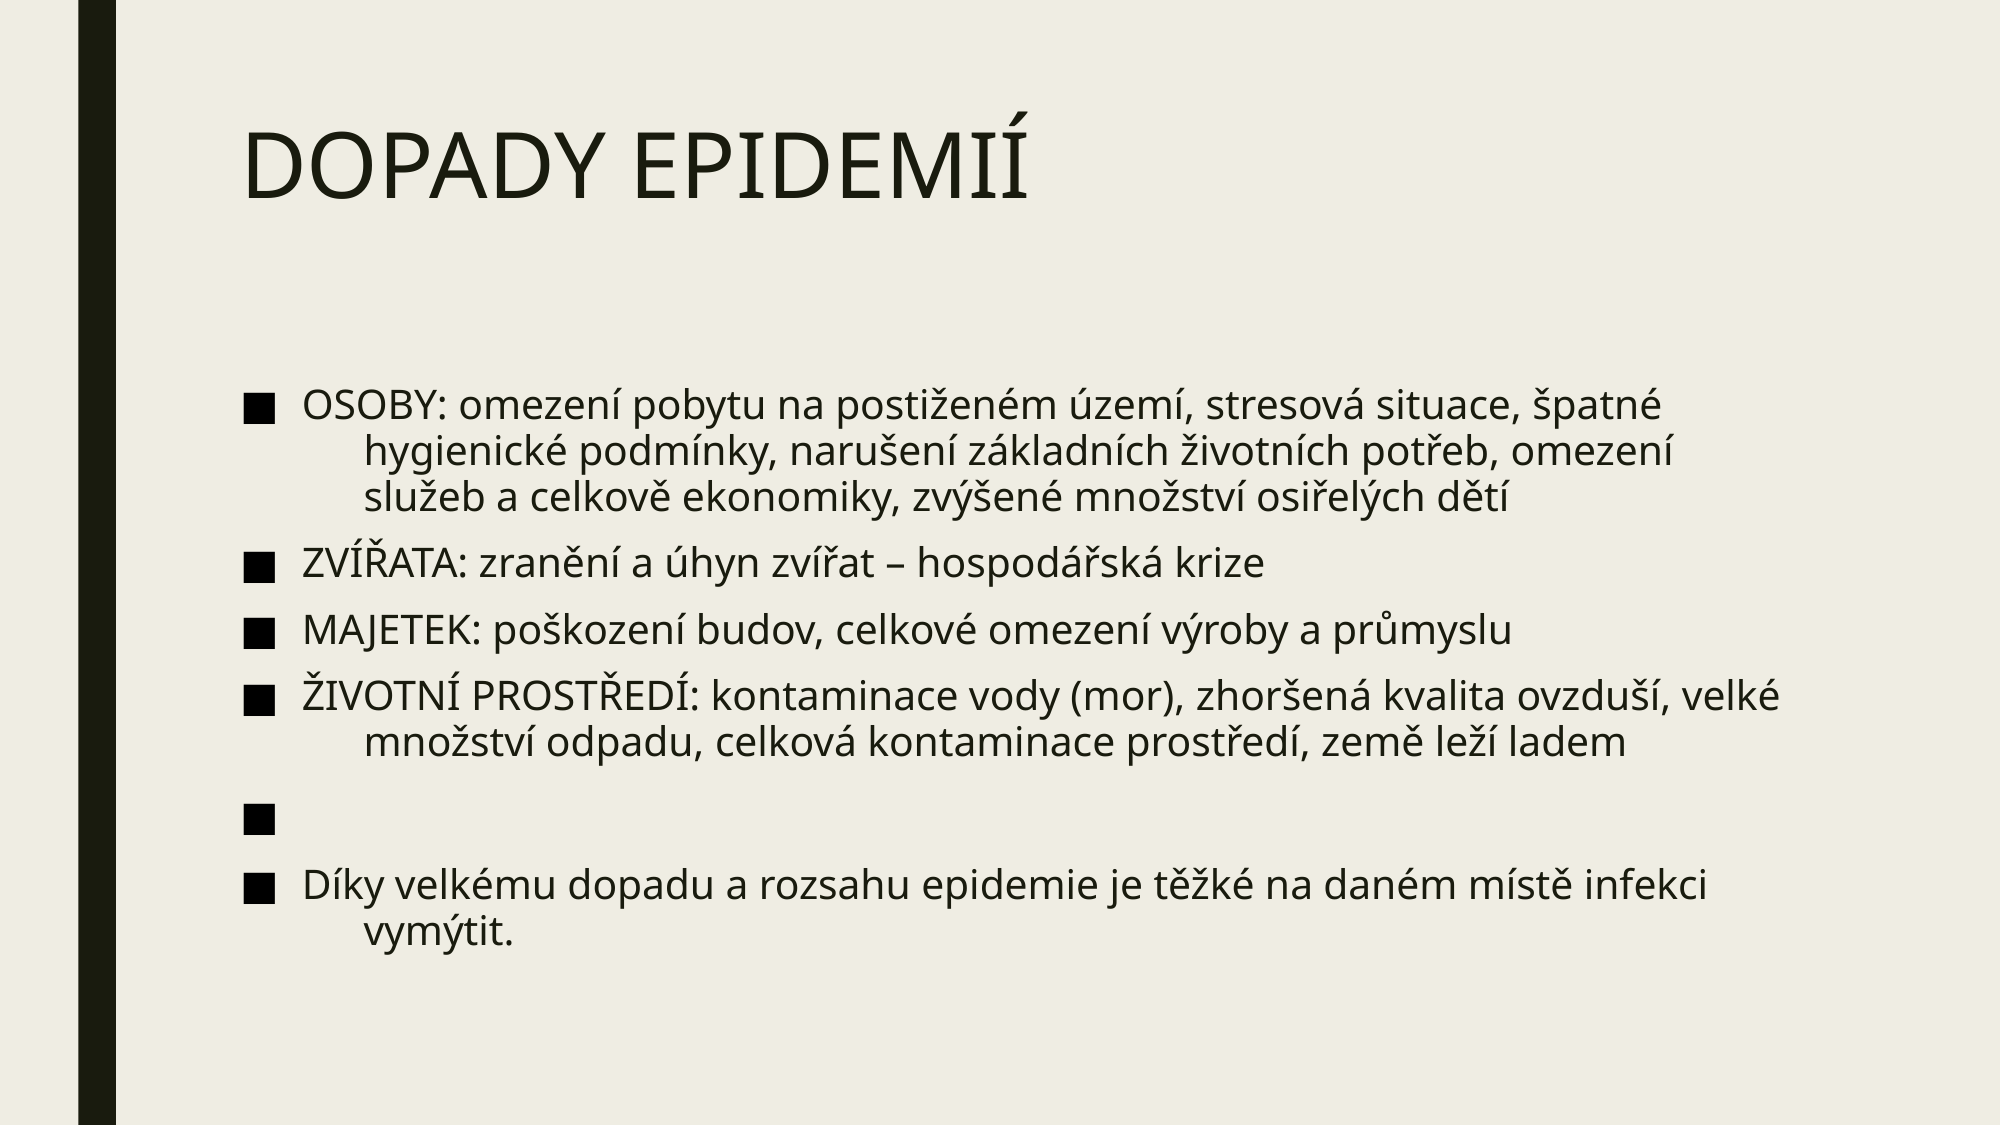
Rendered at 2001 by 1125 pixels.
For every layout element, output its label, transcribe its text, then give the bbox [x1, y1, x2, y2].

title DOPADY EPIDEMIÍ [225, 112, 1801, 357]
list OSOBY: omezení pobytu na postiženém území, stresová situace, špatné hygienické podmínky, narušení základních životních potřeb, omezení služeb a celkově ekonomiky, zvýšené množství osiřelých dětí ZVÍŘATA: zranění a úhyn zvířat – hospodářská krize MAJETEK: poškození budov, celkové omezení výroby a průmyslu ŽIVOTNÍ PROSTŘEDÍ: kontaminace vody (mor), zhoršená kvalita ovzduší, velké množství odpadu, celková kontaminace prostředí, země leží ladem Díky velkému dopadu a rozsahu epidemie je těžké na daném místě infekci vymýtit. [225, 375, 1801, 963]
